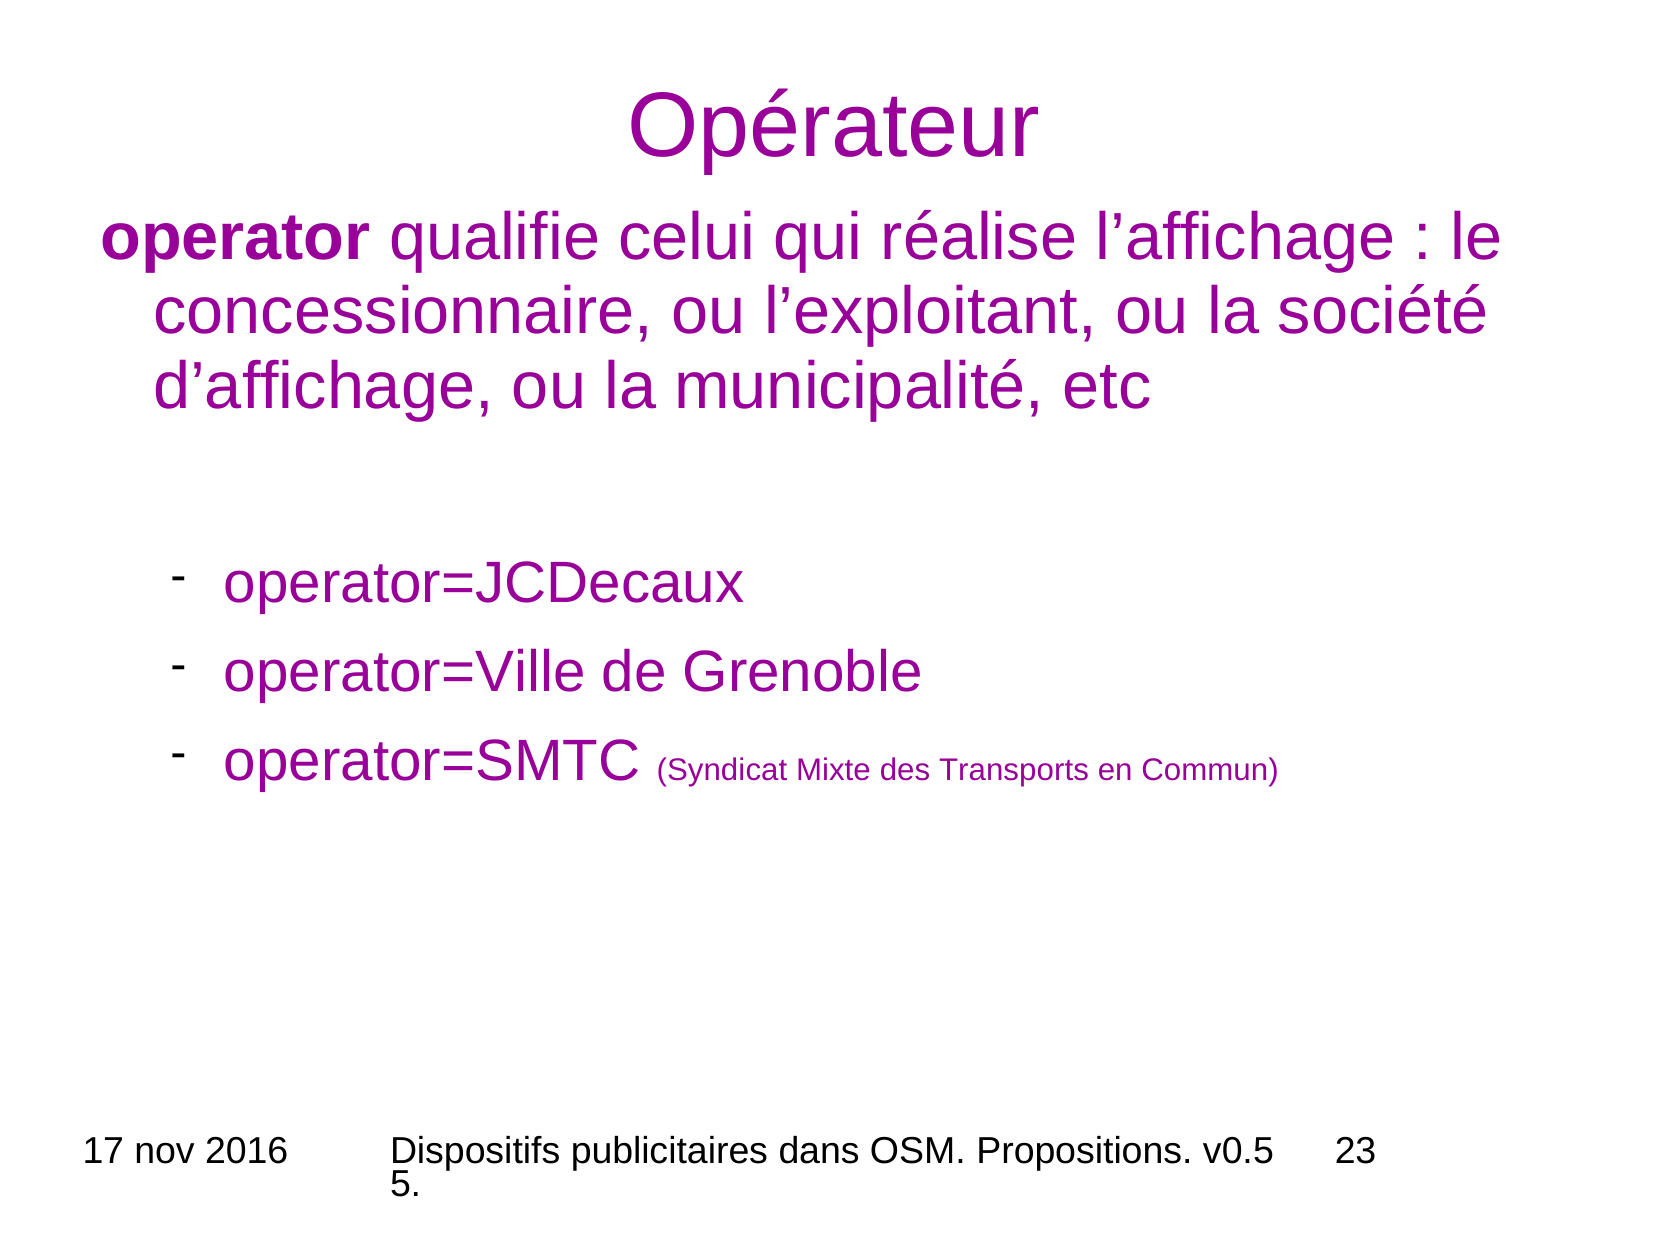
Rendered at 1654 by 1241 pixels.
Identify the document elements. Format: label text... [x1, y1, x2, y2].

title Opérateur [90, 19, 1579, 225]
list operator qualifie celui qui réalise l’affichage : le concessionnaire, ou l’exploitant, ou la société d’affichage, ou la municipalité, etc operator=JCDecaux operator=Ville de Grenoble operator=SMTC (Syndicat Mixte des Transports en Commun) [82, 195, 1571, 1096]
